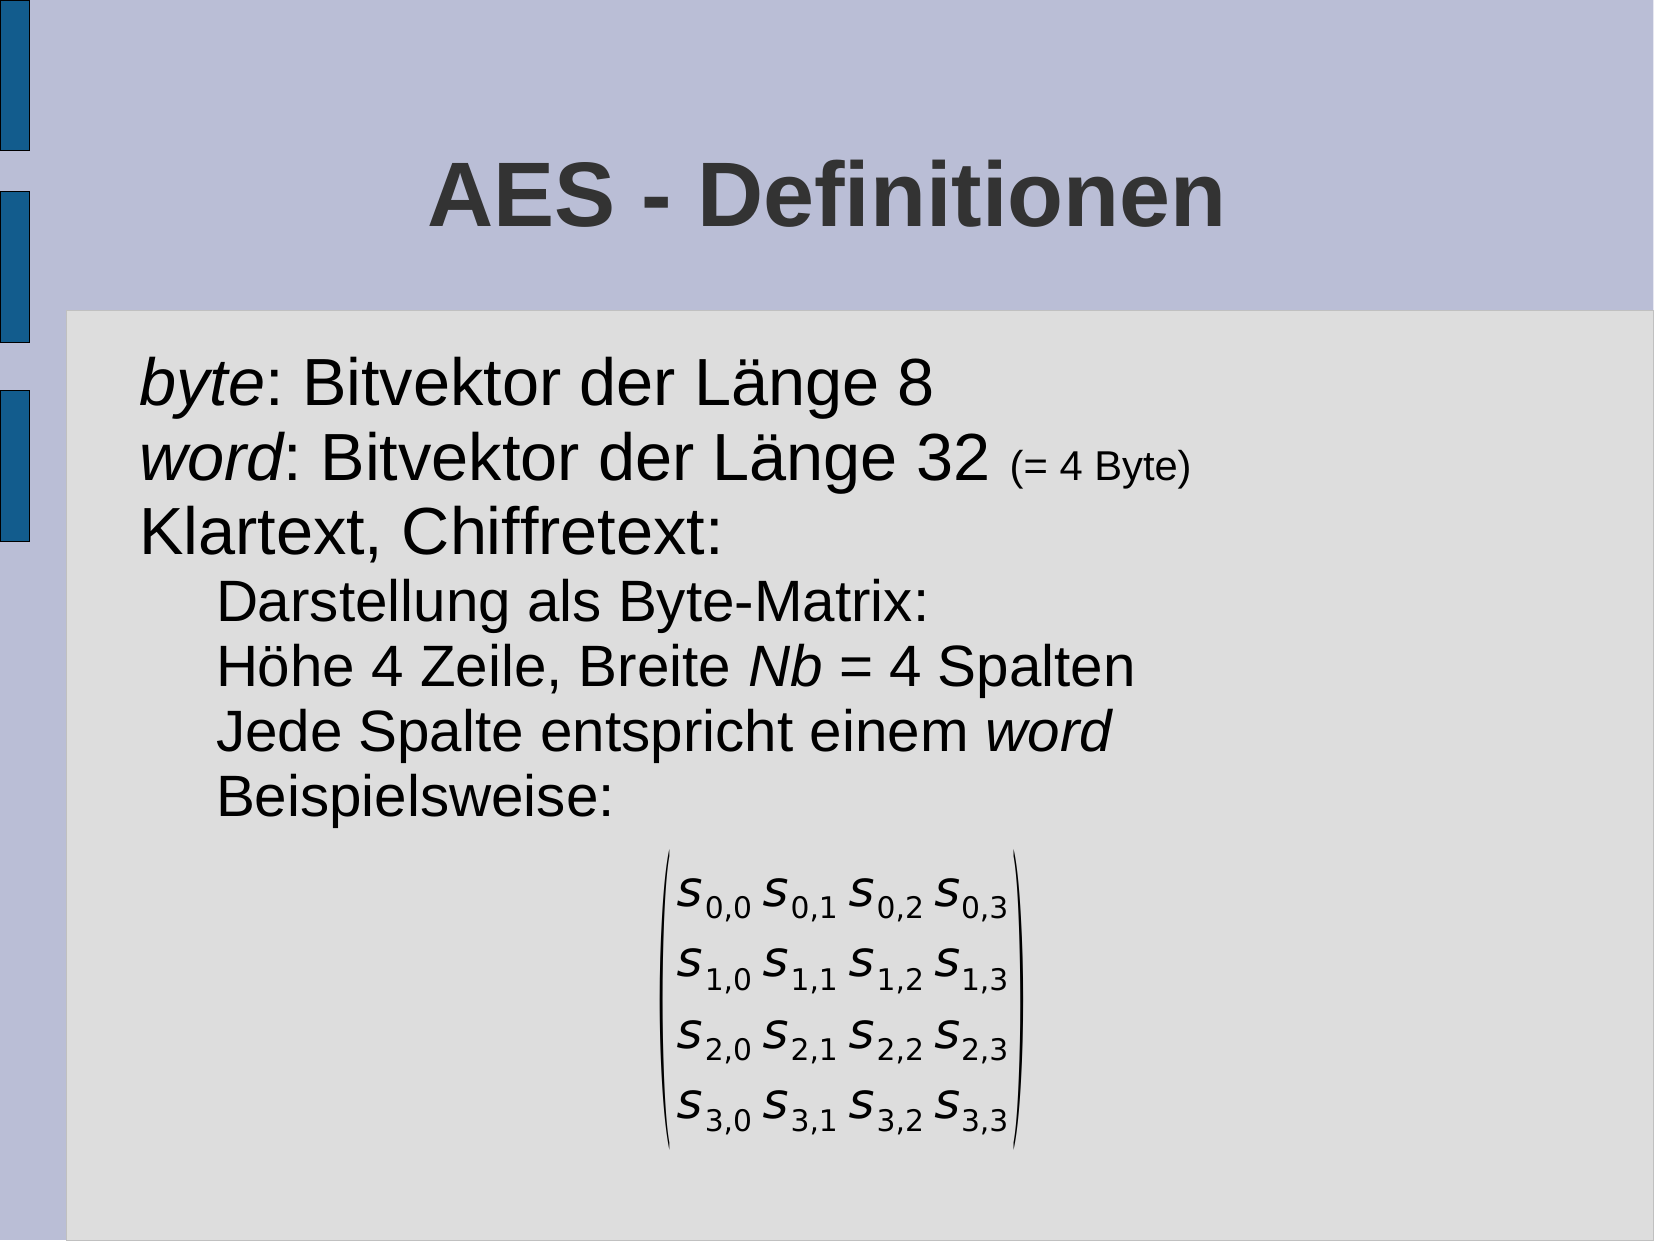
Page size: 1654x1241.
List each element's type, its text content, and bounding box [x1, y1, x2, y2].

chart [650, 846, 1034, 1152]
title AES - Definitionen [121, 91, 1534, 299]
list byte: Bitvektor der Länge 8 word: Bitvektor der Länge 32 (= 4 Byte) Klartext, Chiffretext: Darstellung als Byte-Matrix: Höhe 4 Zeile, Breite Nb = 4 Spalten Jede Spalte entspricht einem word Beispielsweise: [121, 344, 1534, 1127]
